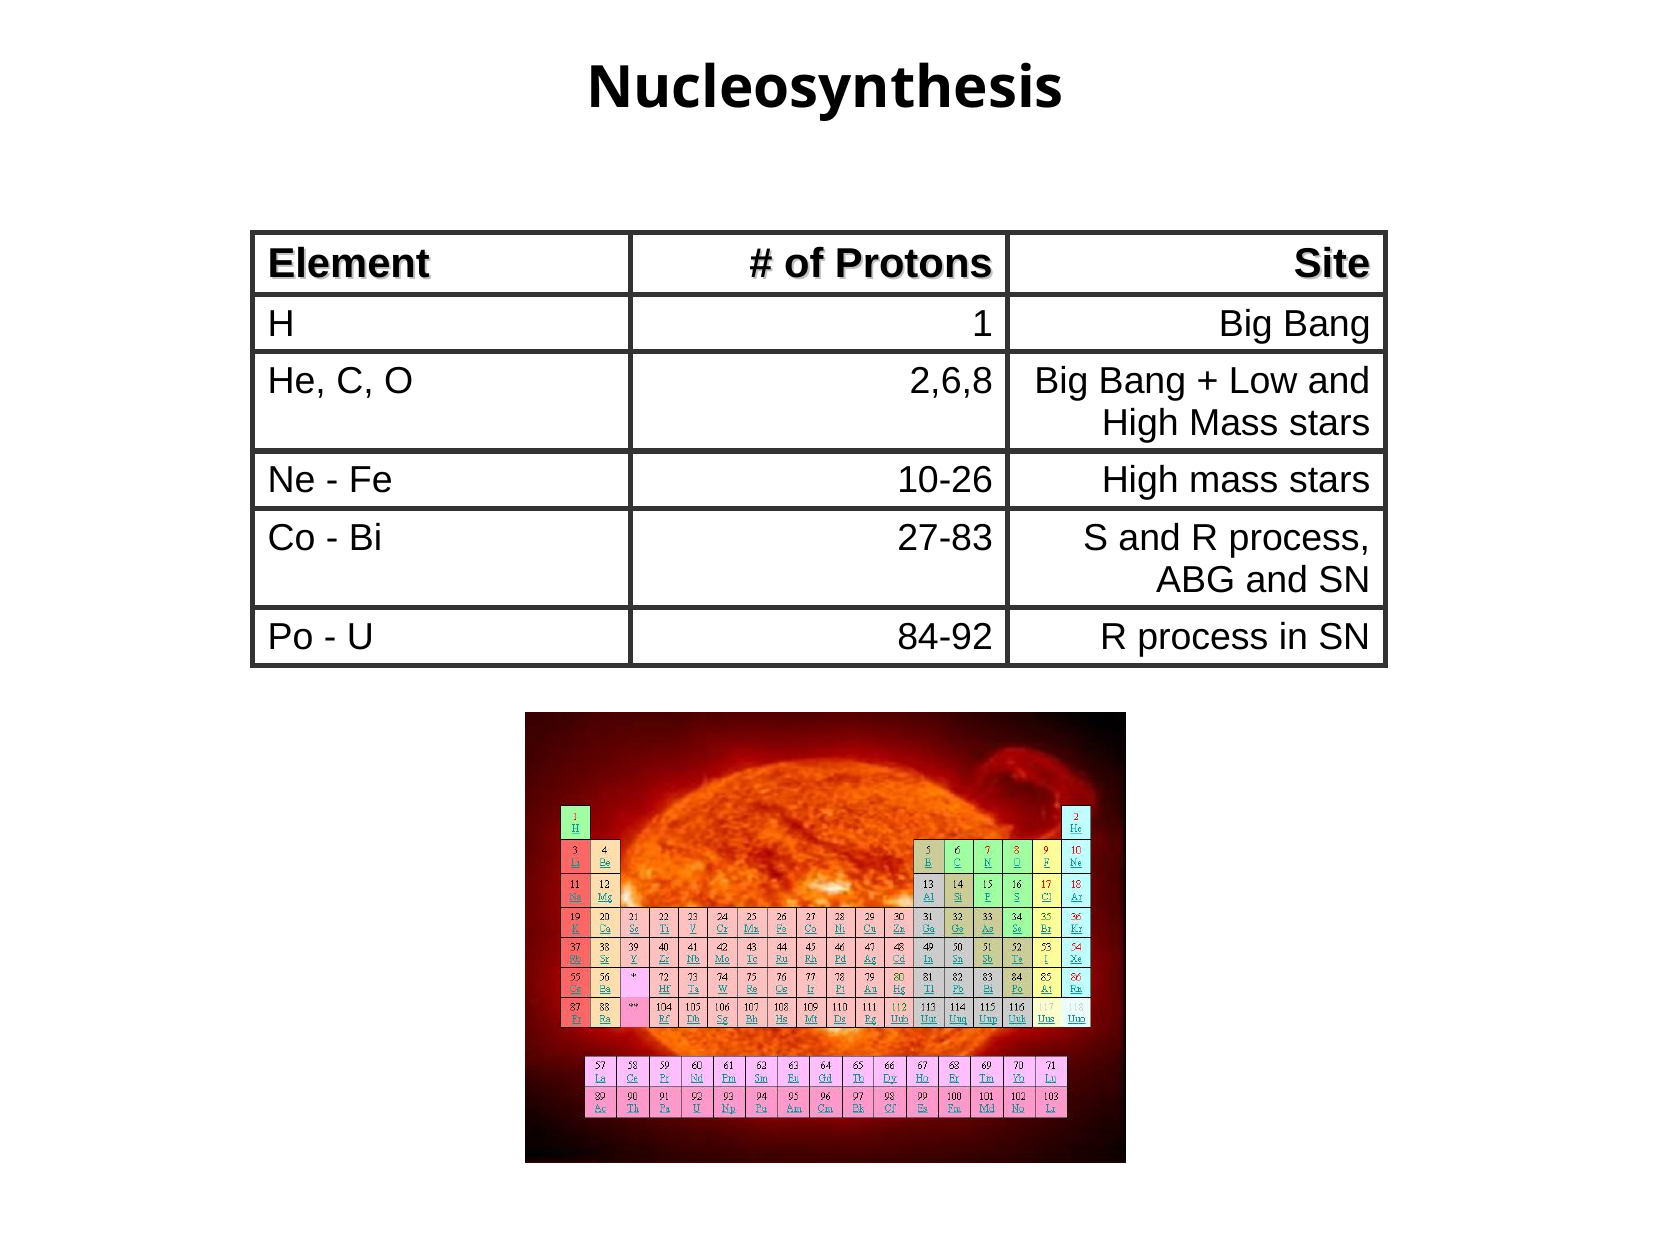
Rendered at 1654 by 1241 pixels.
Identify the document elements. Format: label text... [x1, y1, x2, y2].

table_cell S and R process, ABG and SN [1010, 511, 1383, 605]
table_cell High mass stars [1010, 454, 1383, 506]
table_cell H [255, 297, 628, 349]
table_cell [872, 668, 1148, 703]
table_cell [317, 704, 593, 760]
table_cell R process in SN [1010, 610, 1383, 663]
table_cell [872, 704, 1148, 760]
table_cell He, C, O [255, 354, 628, 448]
table_cell [1126, 761, 1148, 818]
table_cell 84-92 [633, 610, 1005, 663]
table_cell Big Bang [1010, 297, 1383, 349]
table_header Element [255, 235, 628, 292]
table_cell 2,6,8 [633, 354, 1005, 448]
table_cell Co - Bi [255, 511, 628, 605]
table_cell [317, 668, 593, 703]
table_cell [1126, 819, 1148, 875]
table_cell [594, 704, 871, 712]
picture [525, 712, 1126, 1163]
table_cell 10-26 [633, 454, 1005, 506]
table_header # of Protons [633, 235, 1005, 292]
text_box Nucleosynthesis [262, 37, 1388, 134]
table_header Site [1010, 235, 1383, 292]
table_cell Po - U [255, 610, 628, 663]
table_cell Big Bang + Low and High Mass stars [1010, 354, 1383, 448]
table_cell [594, 668, 871, 703]
table_cell [317, 819, 525, 875]
table_cell [317, 761, 525, 818]
table_cell 27-83 [633, 511, 1005, 605]
table_cell Ne - Fe [255, 454, 628, 506]
table_cell 1 [633, 297, 1005, 349]
